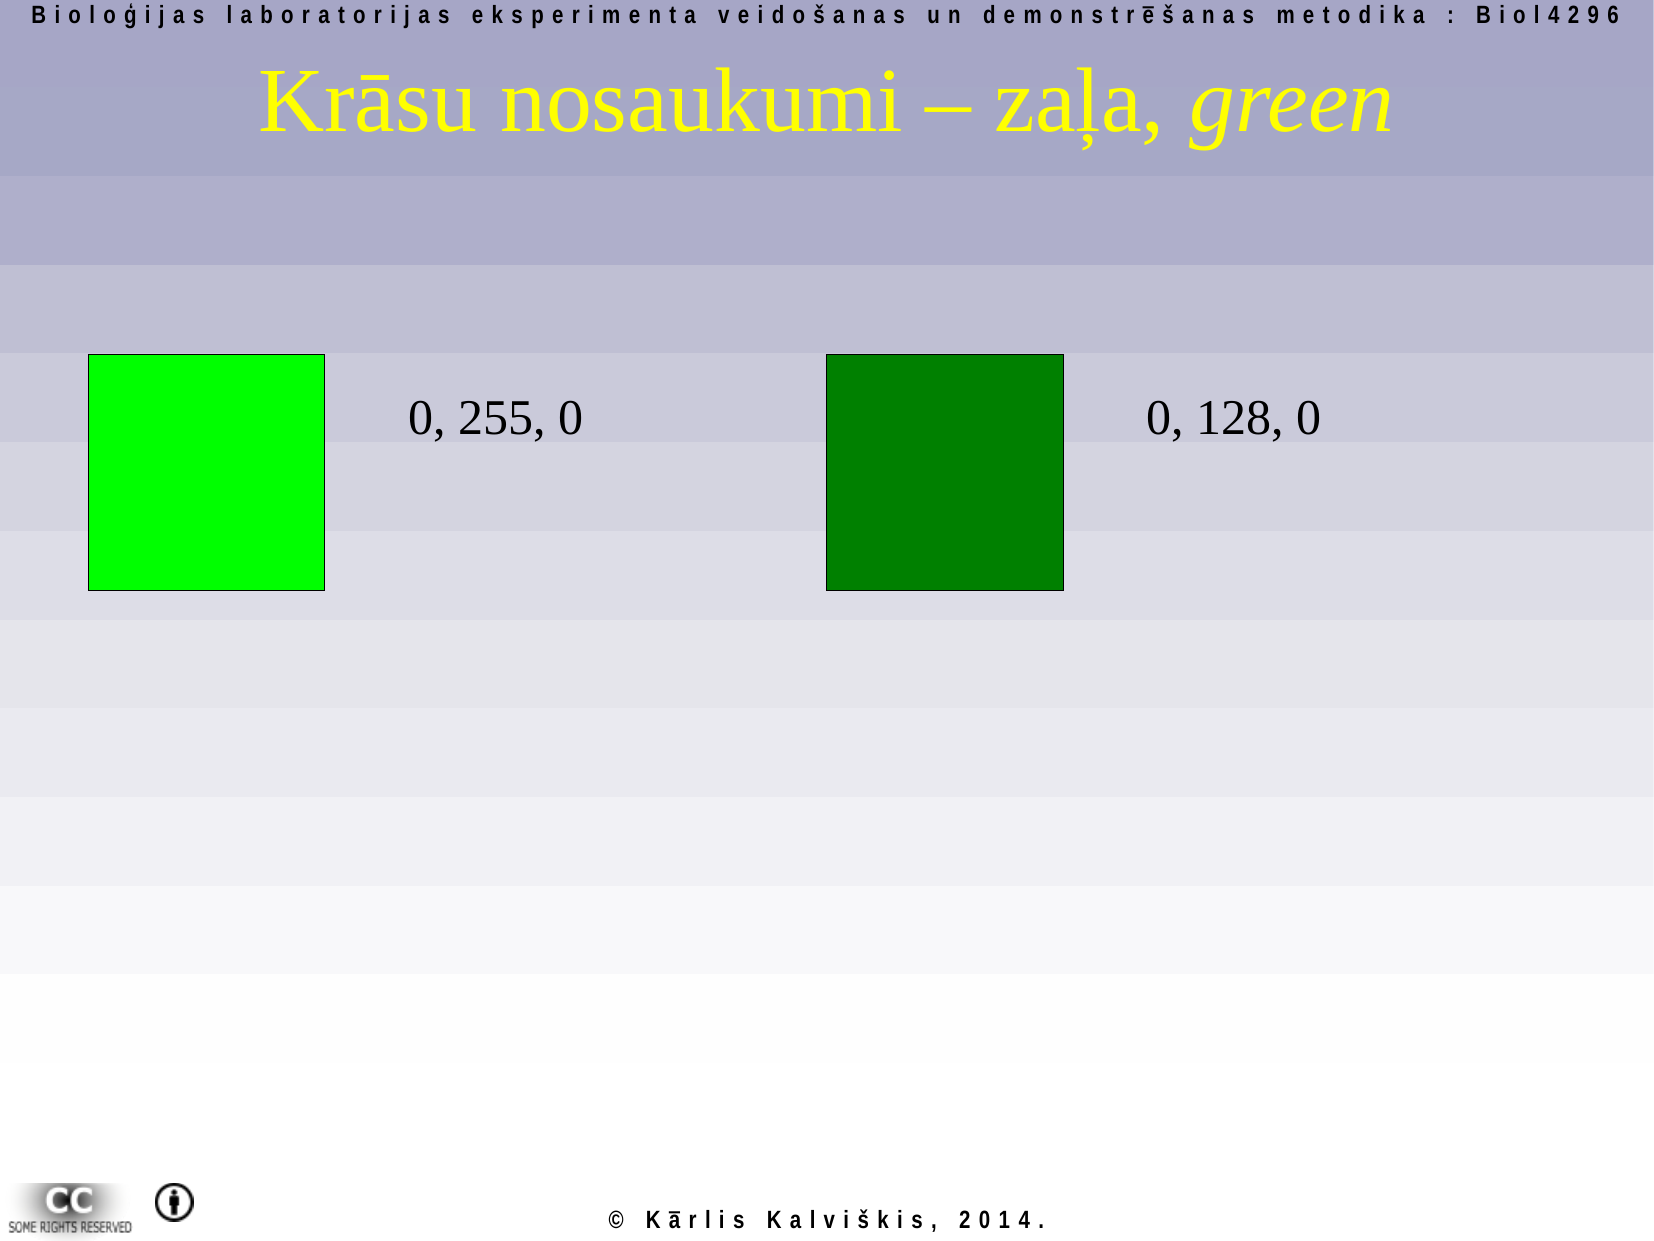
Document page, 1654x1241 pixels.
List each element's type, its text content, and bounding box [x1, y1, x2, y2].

text_box 0, 255, 0 [408, 389, 584, 446]
text_box [88, 354, 325, 591]
text_box [826, 354, 1064, 591]
picture [0, 0, 1654, 1241]
text_box 0, 128, 0 [1146, 389, 1338, 446]
title Krāsu nosaukumi – zaļa, green [29, 49, 1625, 296]
